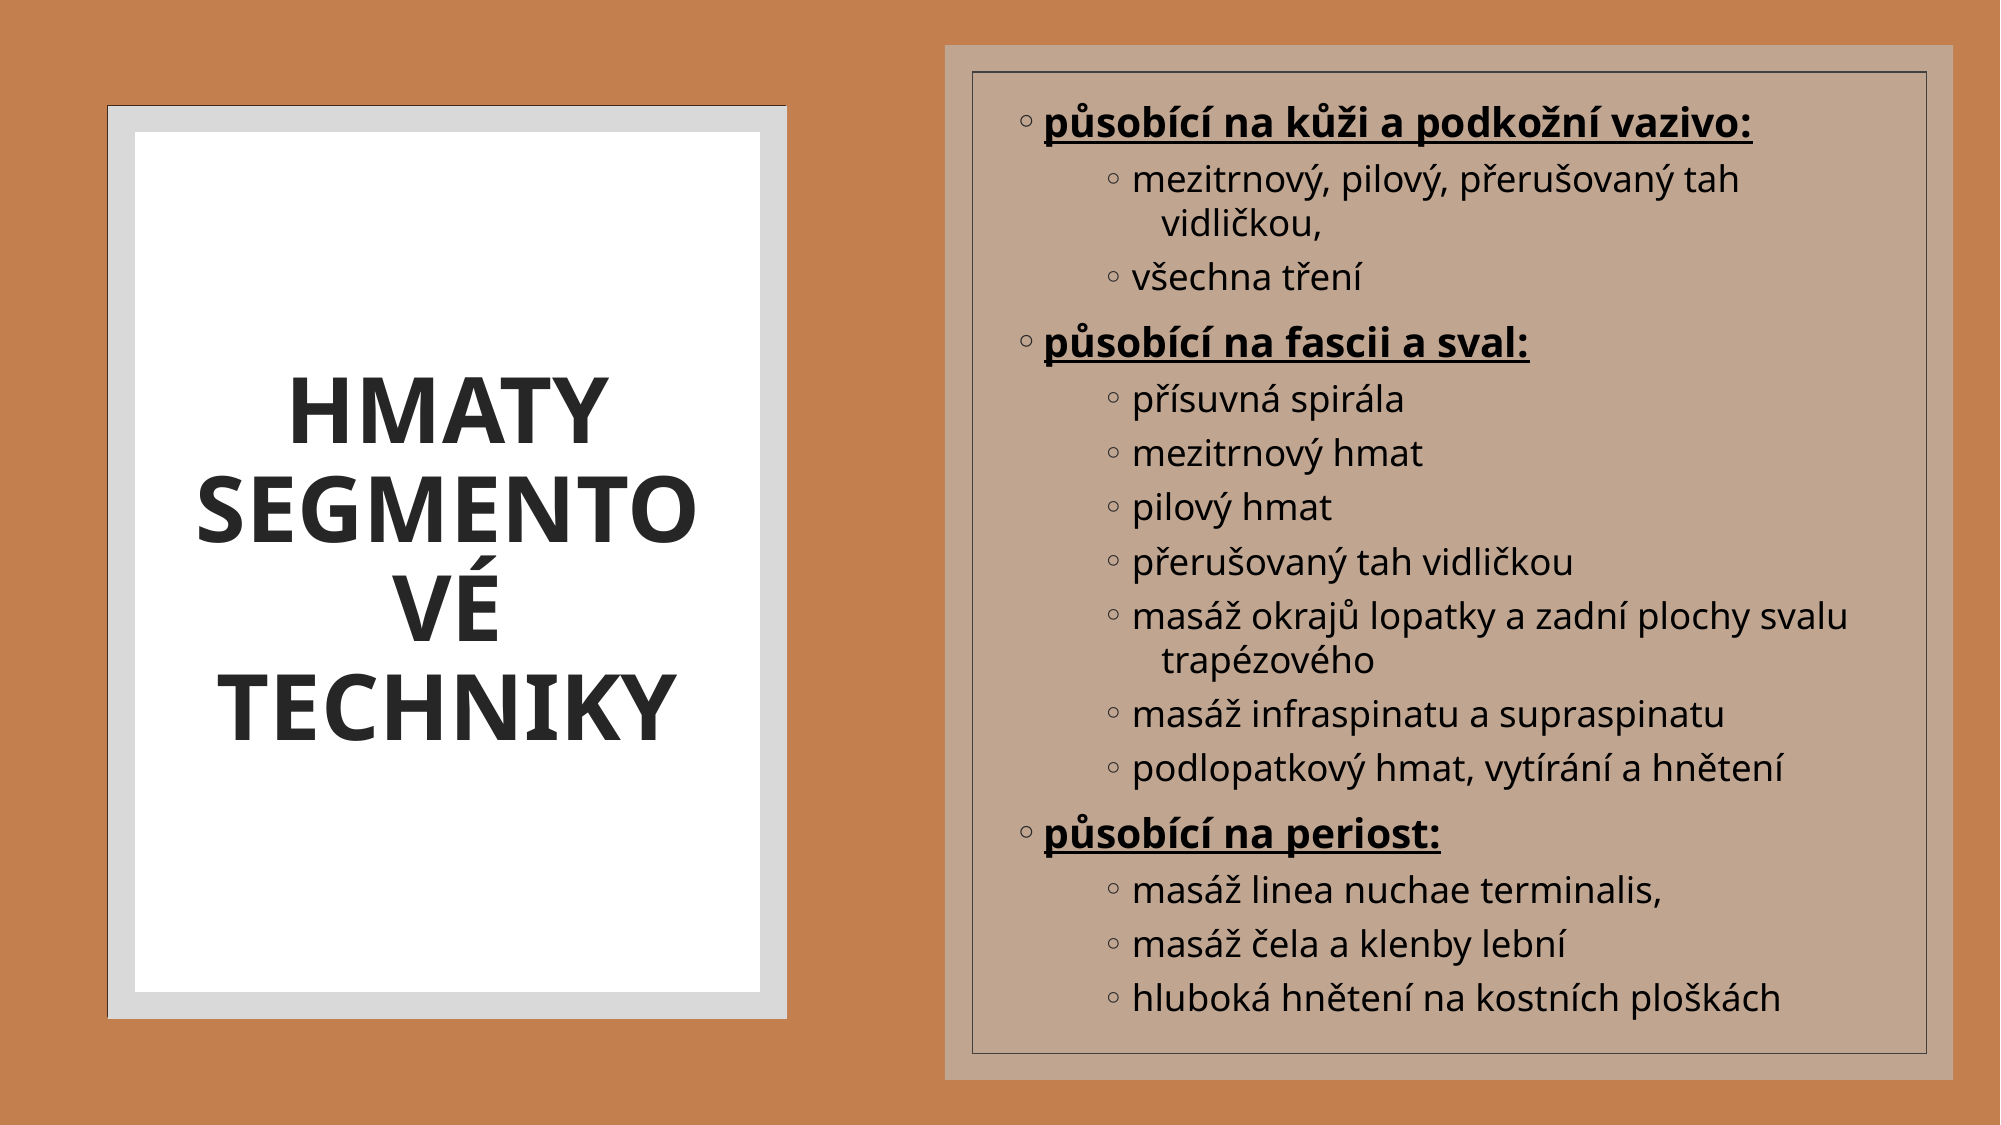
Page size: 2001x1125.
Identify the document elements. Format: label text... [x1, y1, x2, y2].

text_box [0, 0, 2000, 1125]
title HMATY SEGMENTOVÉ TECHNIKY [161, 194, 735, 931]
list působící na kůži a podkožní vazivo: mezitrnový, pilový, přerušovaný tah vidličkou, všechna tření působící na fascii a sval: přísuvná spirála mezitrnový hmat pilový hmat přerušovaný tah vidličkou masáž okrajů lopatky a zadní plochy svalu trapézového masáž infraspinatu a supraspinatu podlopatkový hmat, vytírání a hnětení působící na periost: masáž linea nuchae terminalis, masáž čela a klenby lební hluboká hnětení na kostních ploškách [999, 87, 1899, 1029]
